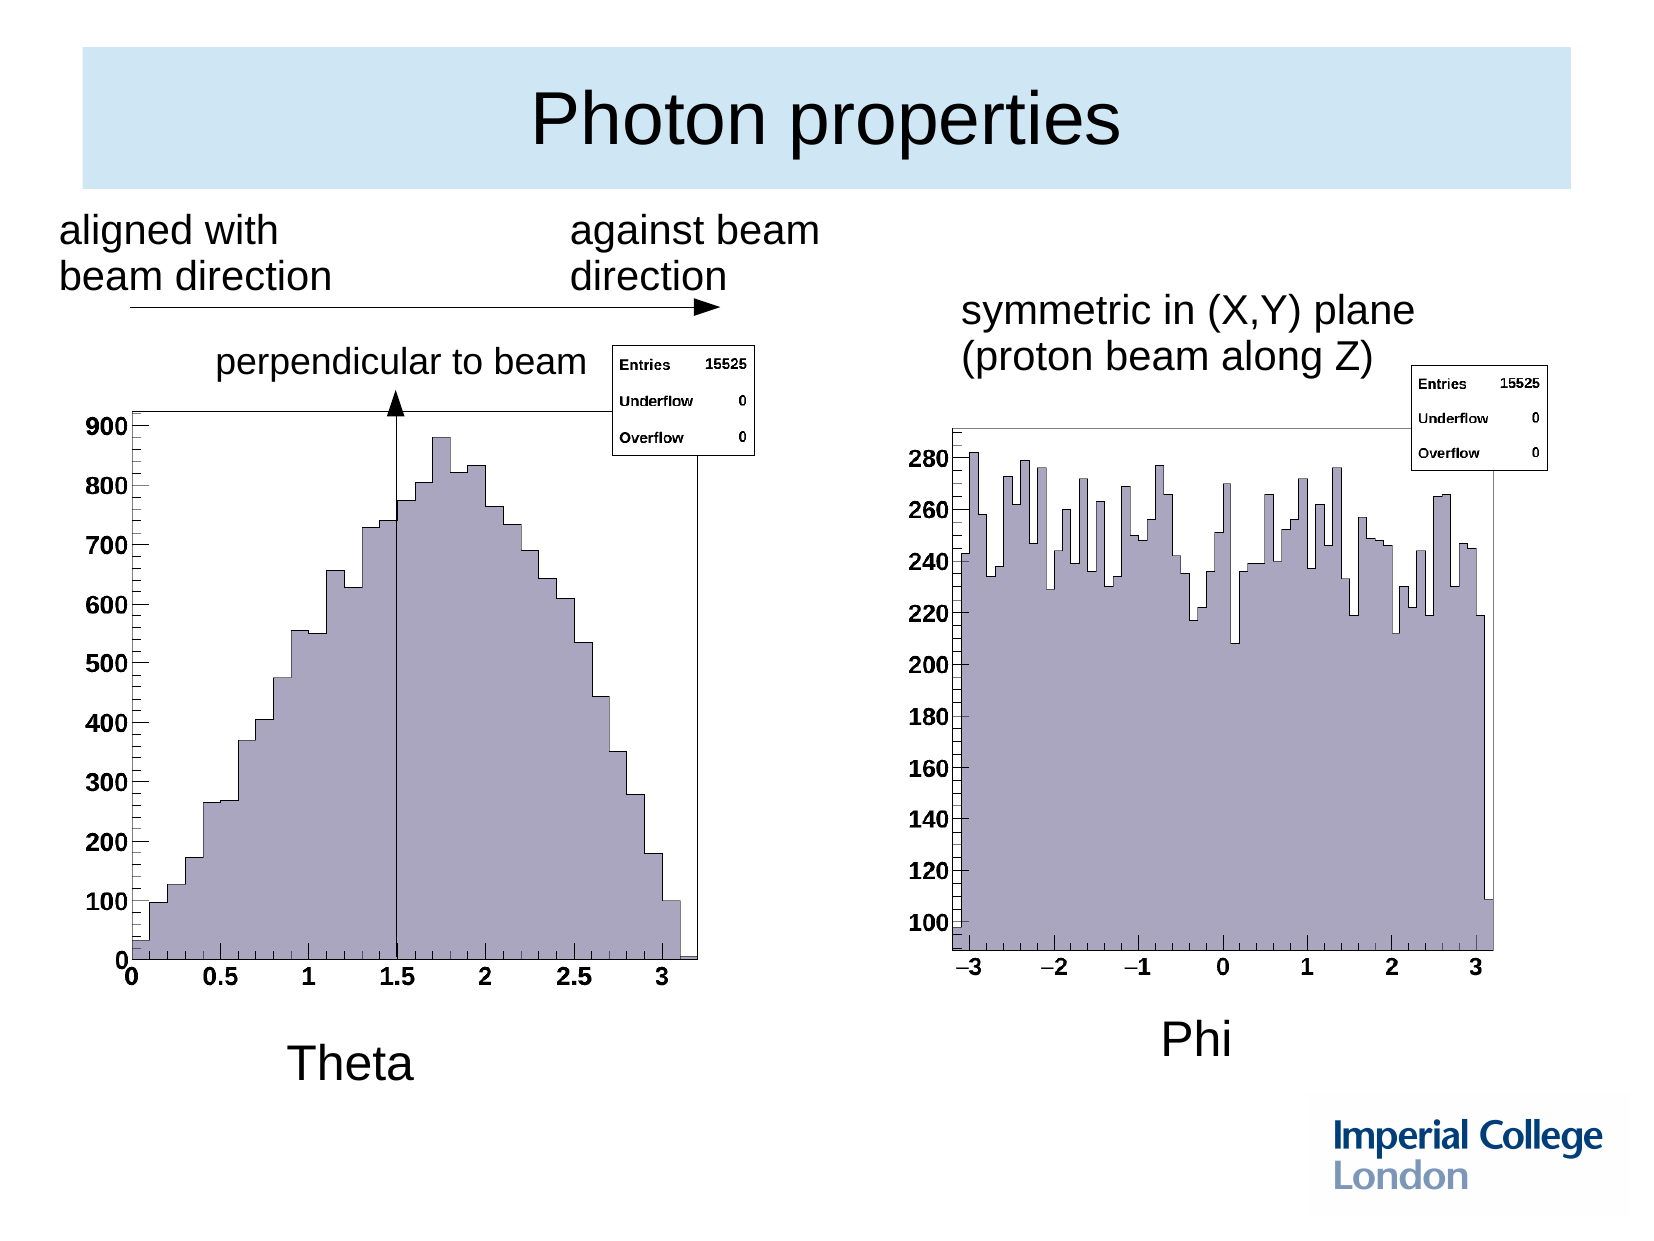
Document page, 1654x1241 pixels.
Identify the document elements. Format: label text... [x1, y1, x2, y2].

picture [1307, 1092, 1630, 1217]
title Photon properties [82, 47, 1571, 189]
text_box Theta [271, 1027, 430, 1099]
text_box aligned with beam direction [43, 199, 348, 308]
picture [885, 362, 1560, 1016]
text_box against beam direction [555, 199, 848, 308]
text_box Phi [1145, 1003, 1248, 1075]
text_box symmetric in (X,Y) plane (proton beam along Z) [946, 279, 1443, 387]
picture [61, 342, 768, 1028]
text_box perpendicular to beam [200, 332, 603, 390]
